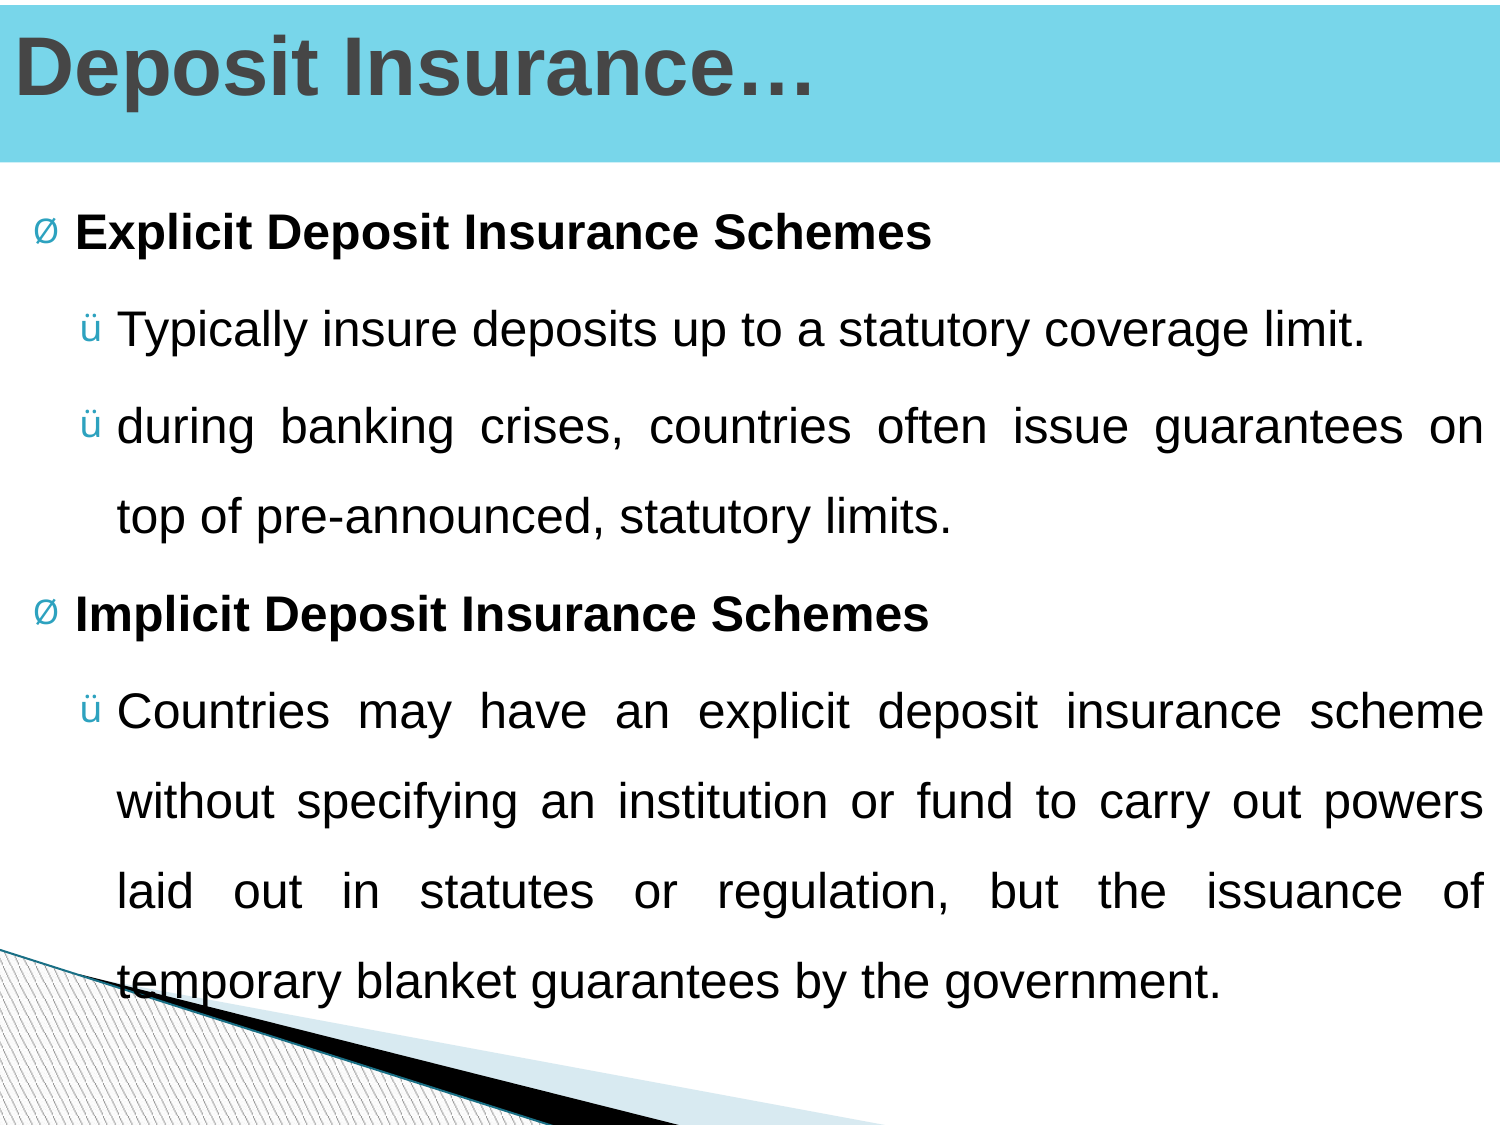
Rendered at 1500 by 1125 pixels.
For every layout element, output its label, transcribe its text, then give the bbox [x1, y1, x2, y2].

list Explicit Deposit Insurance Schemes Typically insure deposits up to a statutory coverage limit. during banking crises, countries often issue guarantees on top of pre-announced, statutory limits. Implicit Deposit Insurance Schemes Countries may have an explicit deposit insurance scheme without specifying an institution or fund to carry out powers laid out in statutes or regulation, but the issuance of temporary blanket guarantees by the government. [0, 163, 1500, 1050]
picture [0, 1050, 543, 1125]
title Deposit Insurance… [0, 5, 1500, 163]
